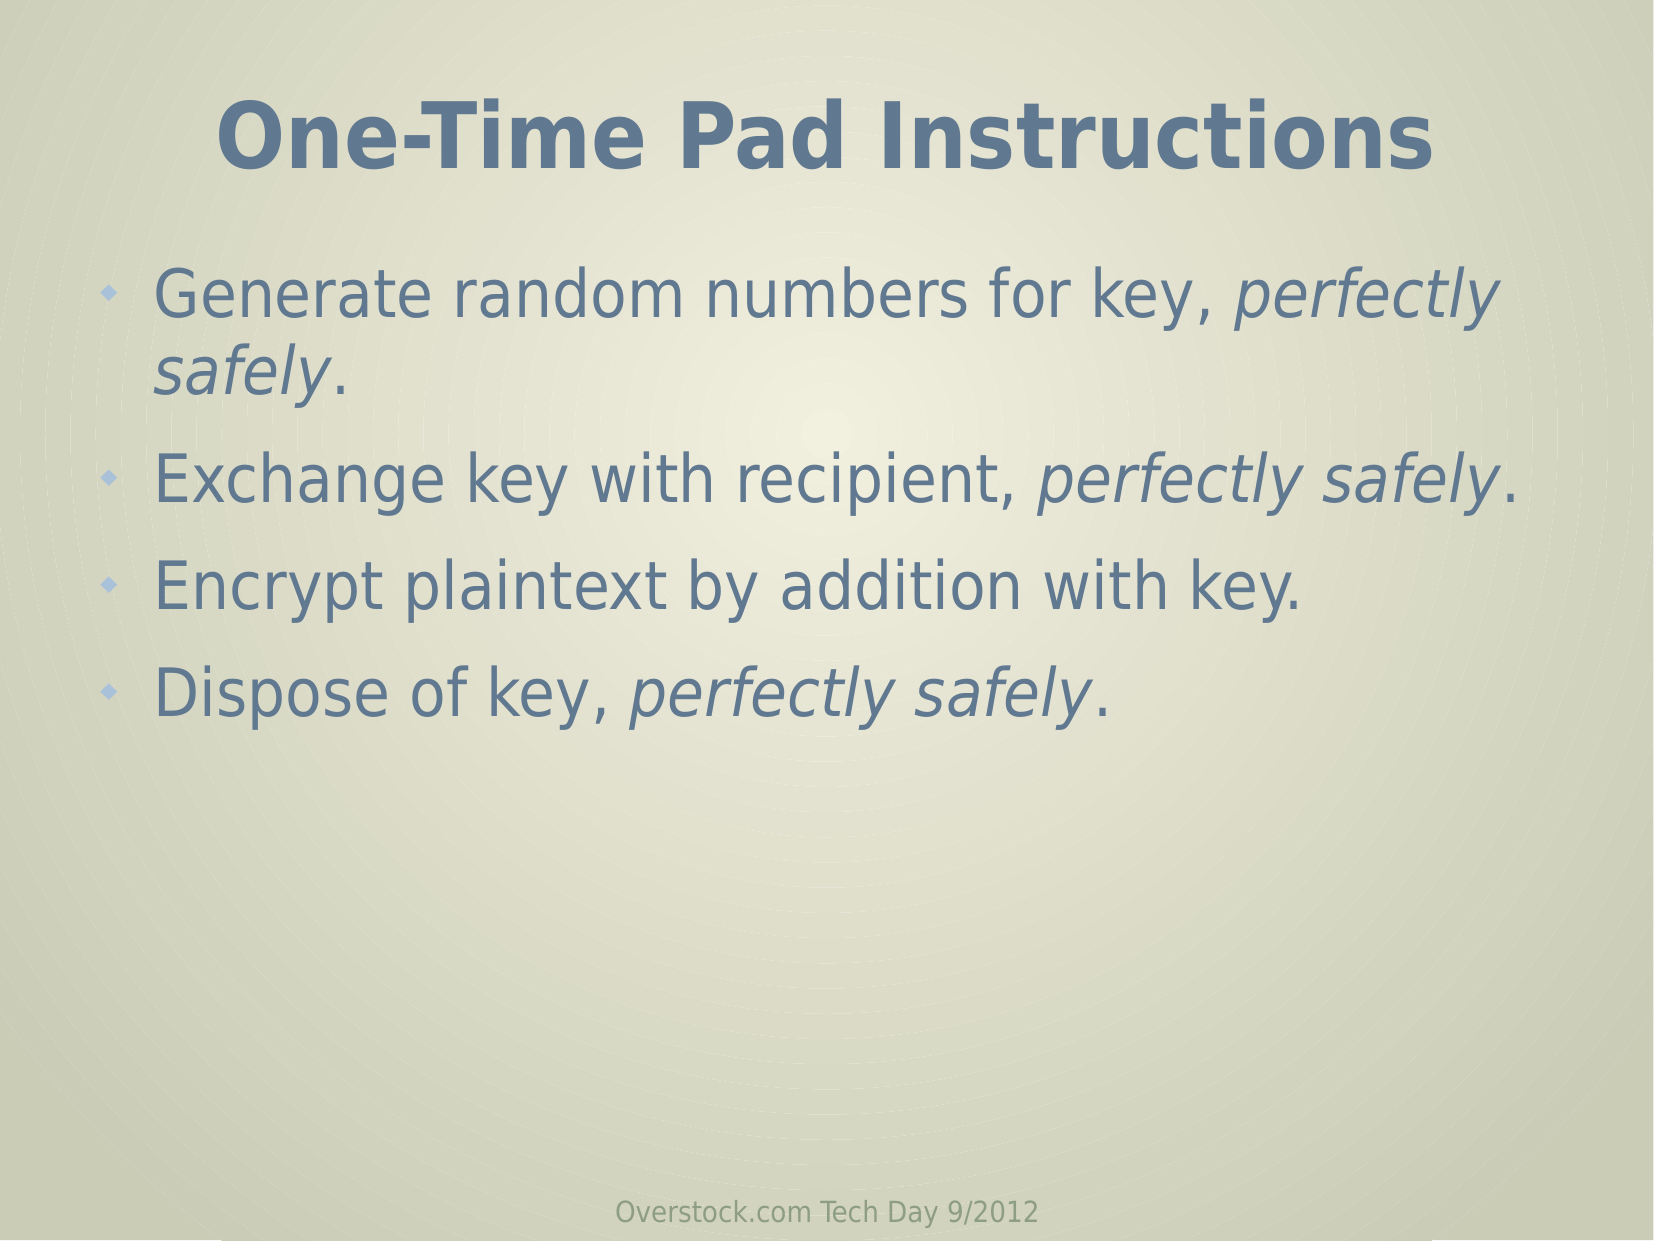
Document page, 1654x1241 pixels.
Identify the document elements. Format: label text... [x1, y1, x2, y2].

title One-Time Pad Instructions [82, 49, 1571, 226]
list Generate random numbers for key, perfectly safely. Exchange key with recipient, perfectly safely. Encrypt plaintext by addition with key. Dispose of key, perfectly safely. [82, 255, 1538, 975]
